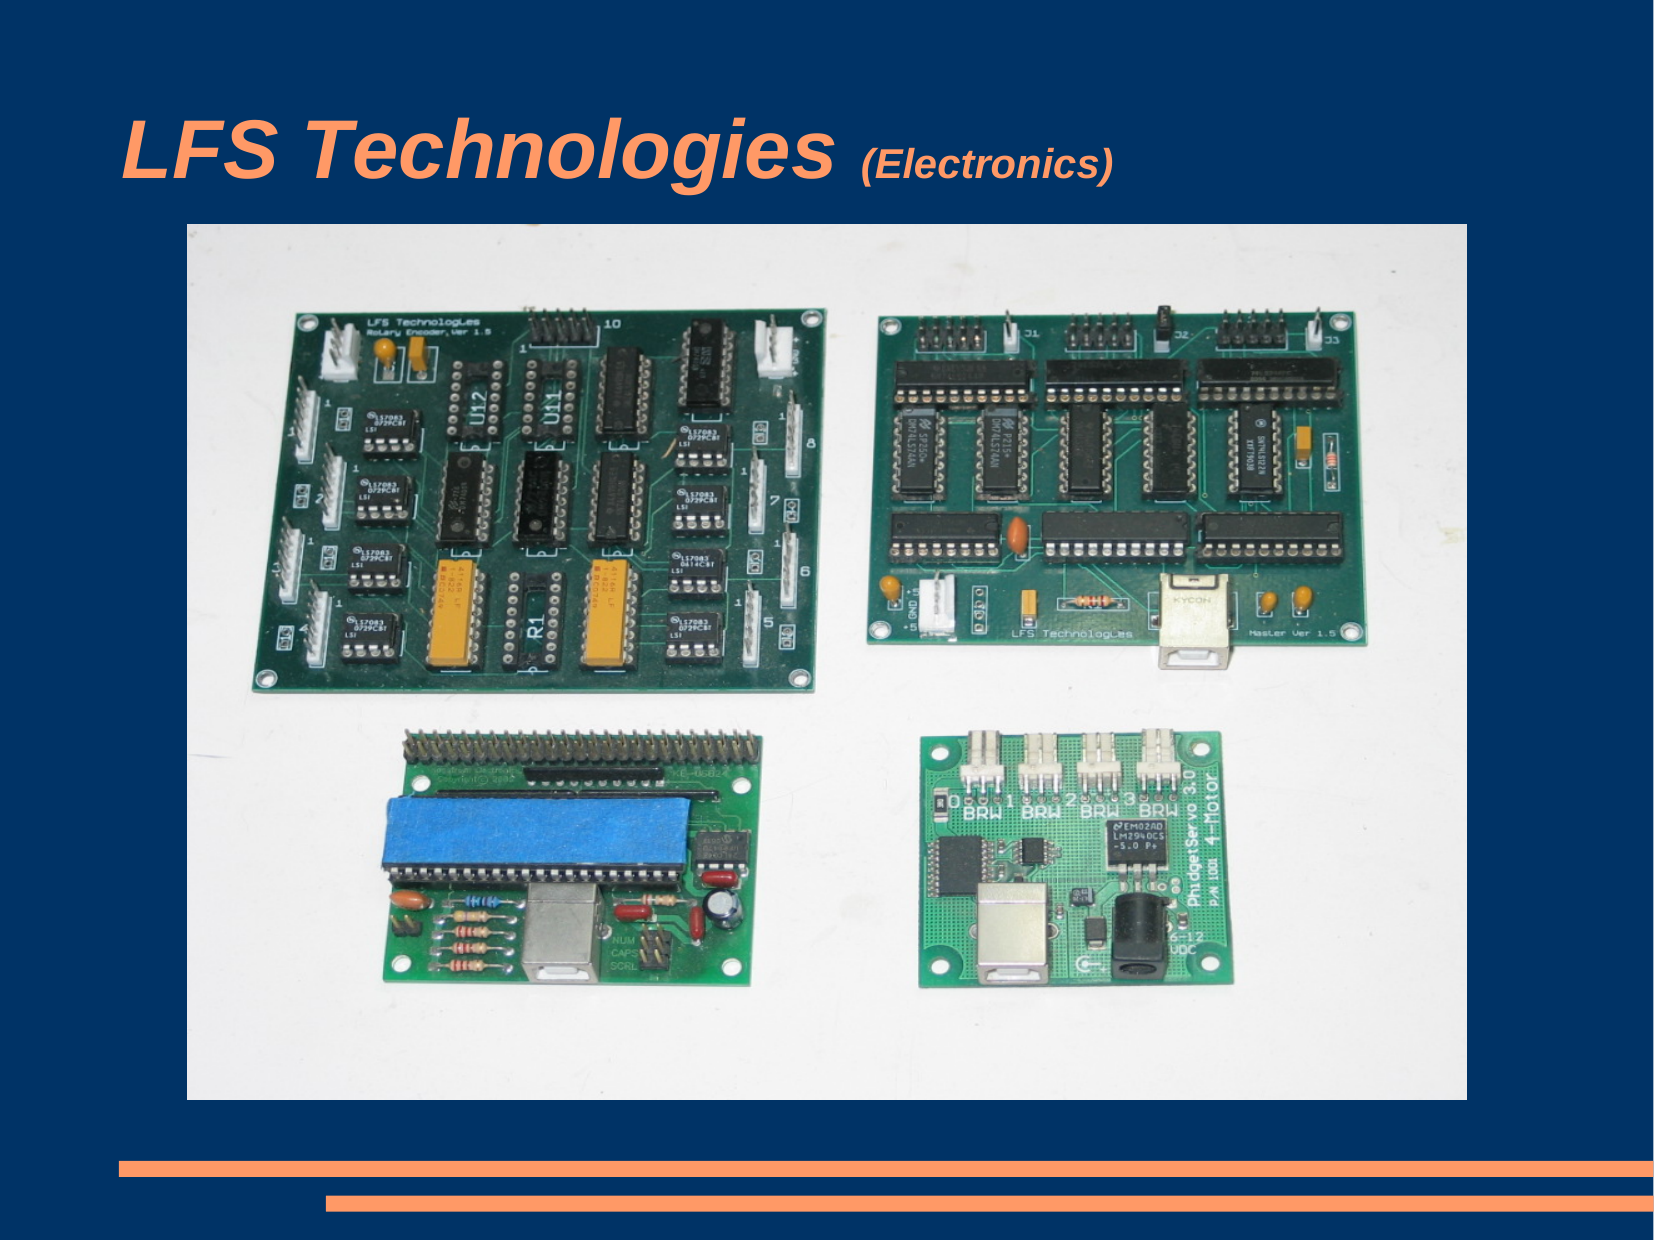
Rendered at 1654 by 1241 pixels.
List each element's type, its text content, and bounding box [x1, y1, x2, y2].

picture [187, 224, 1467, 1101]
title LFS Technologies (Electronics)‏ [121, 46, 1534, 254]
